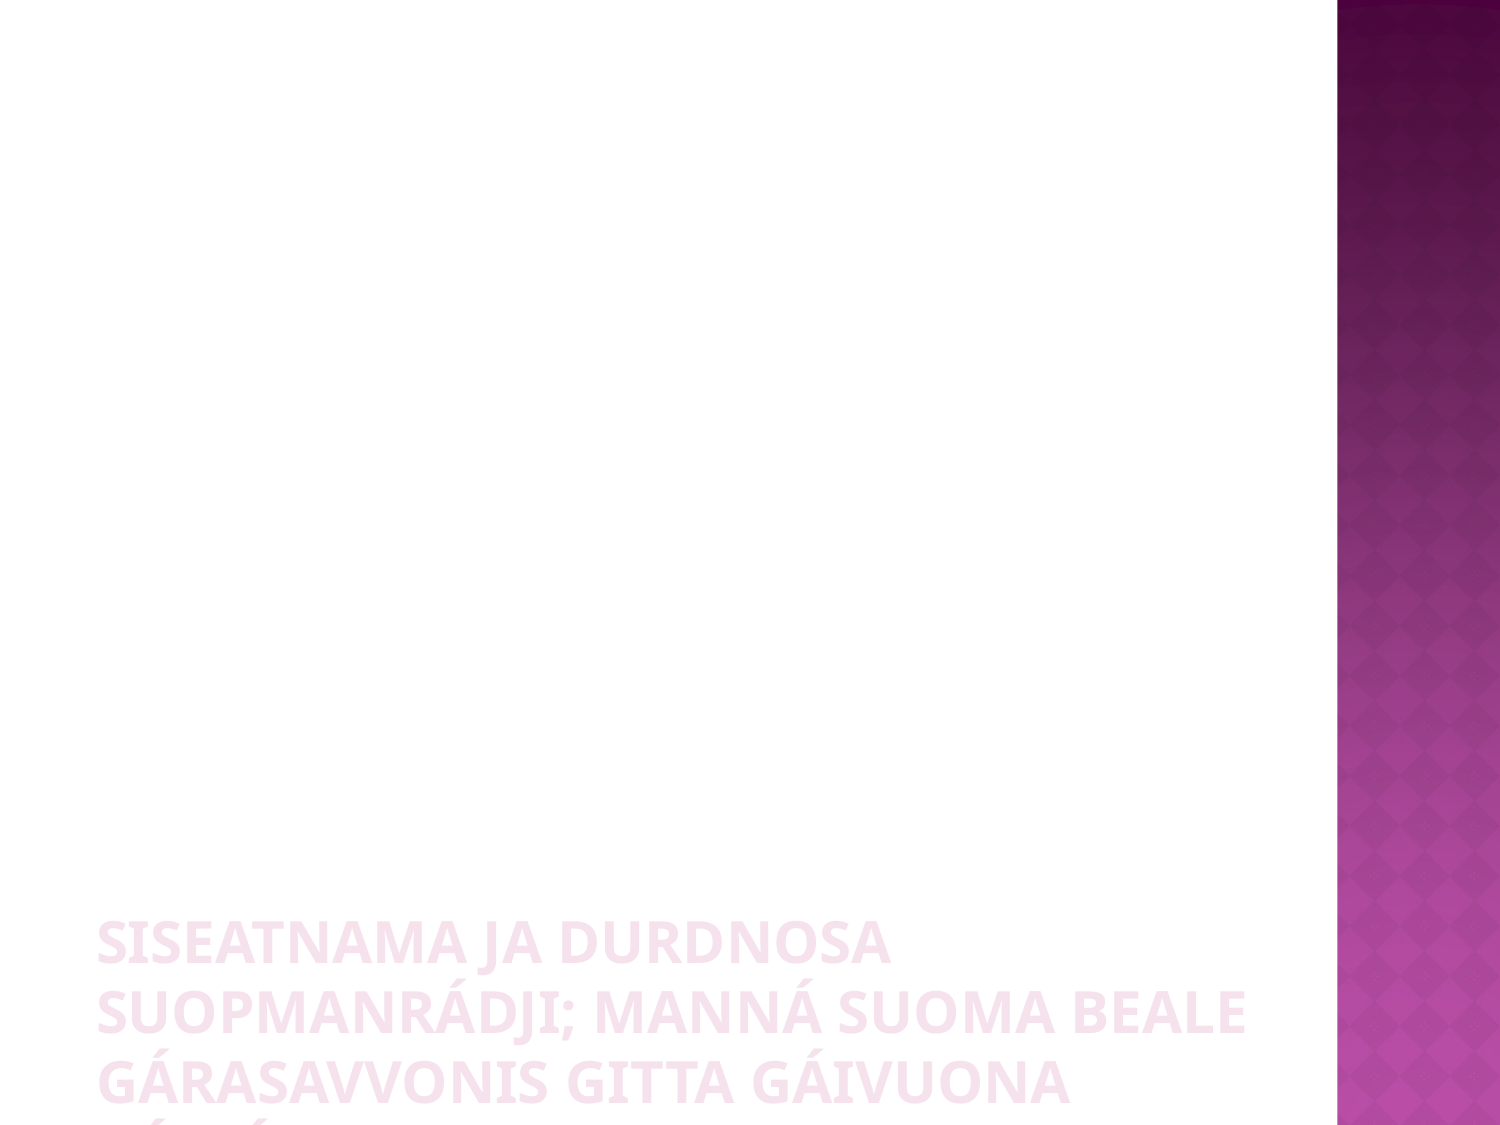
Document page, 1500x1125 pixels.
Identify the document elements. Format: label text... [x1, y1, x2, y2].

title Siseatnama ja durdnosa suopmanrádji; manná suoma beale Gárasavvonis gitta Gáivuona rádjái Čállingielas siseatnama dadjanmálle durdnosa dadjanmálle čáhci «čáhci» «cáhcie» beroštit «beroštiht» «berostiet» vázzit «vázziht» «vážžieht» Nuppi stávvala vokála sajis lea diftoŋga: vuovdi «»vuovdi» «vuovdie» đ sajis lea r: boađán «boađán» «boran» [88, 905, 1277, 1093]
